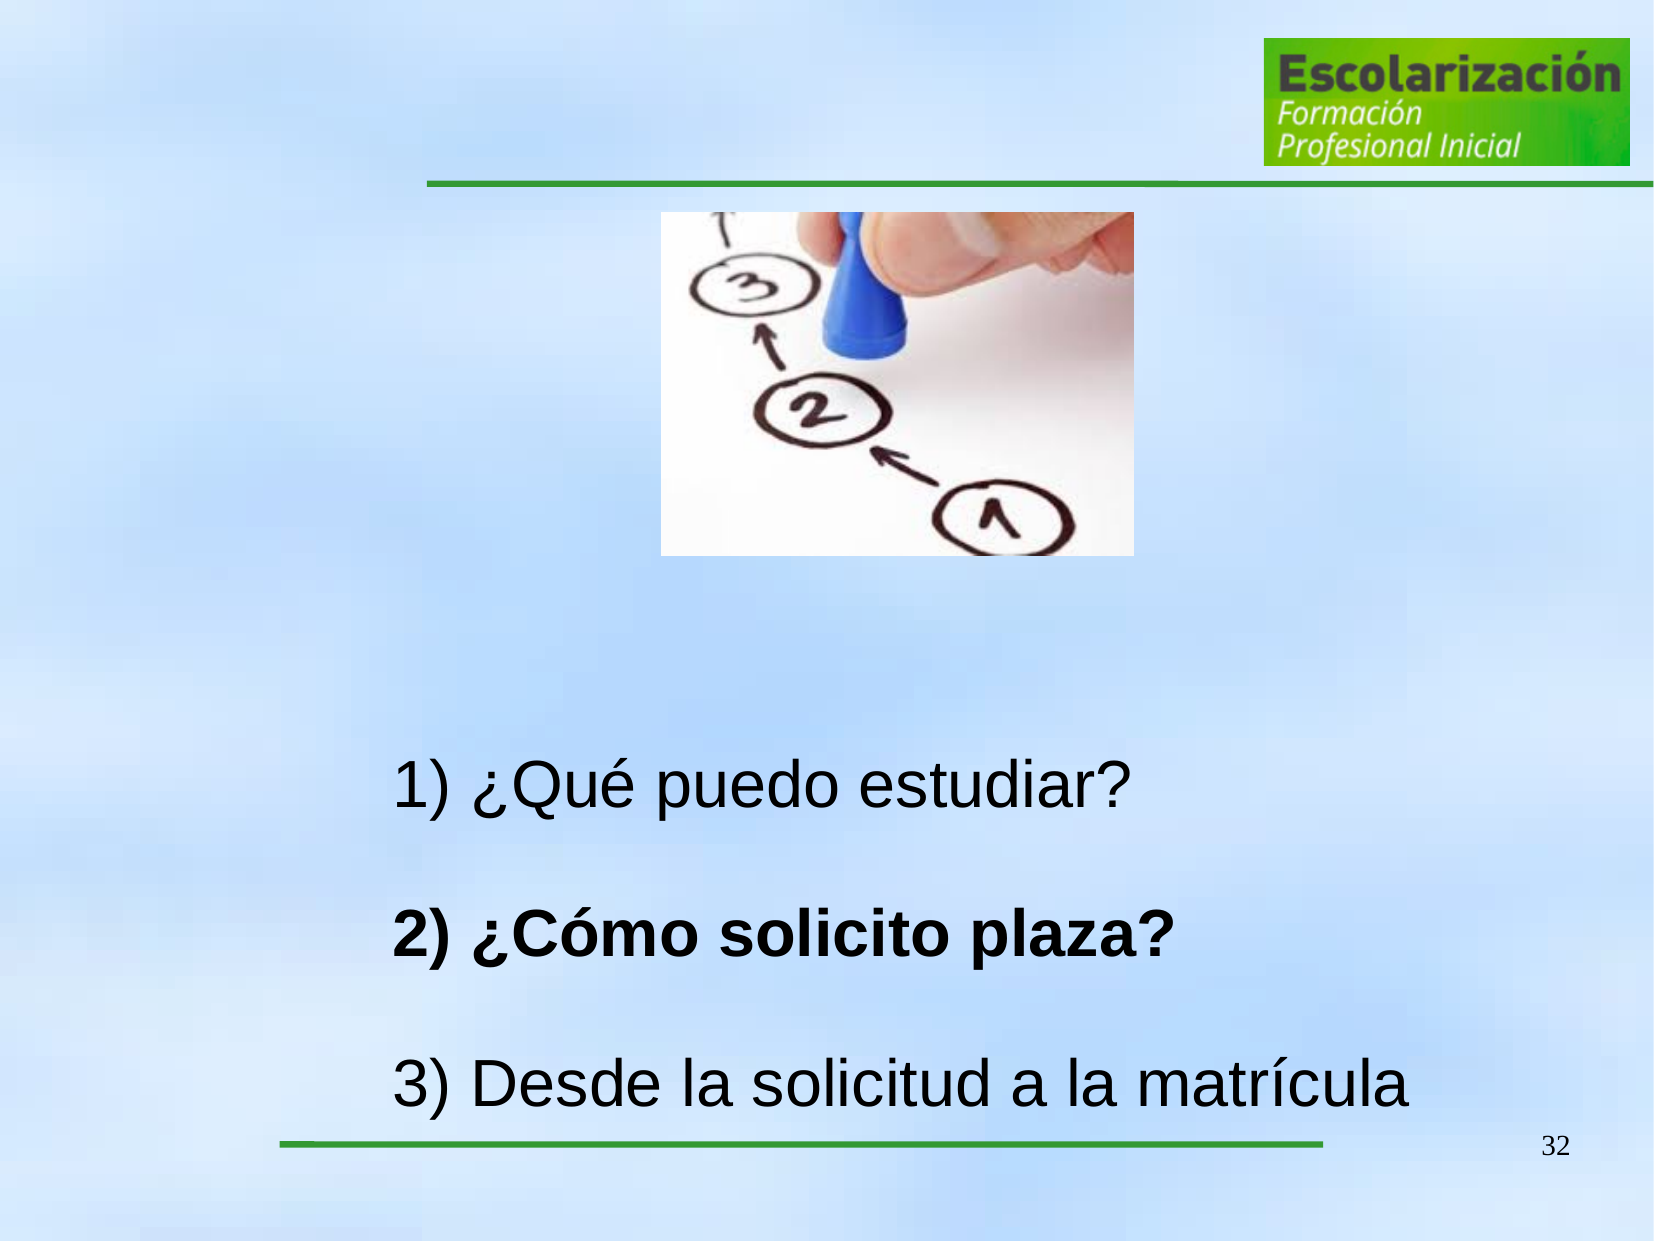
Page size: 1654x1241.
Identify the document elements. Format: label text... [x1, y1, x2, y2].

picture [0, 0, 1654, 1241]
text_box ¿Qué puedo estudiar? ¿Cómo solicito plaza? Desde la solicitud a la matrícula [377, 664, 1501, 1193]
